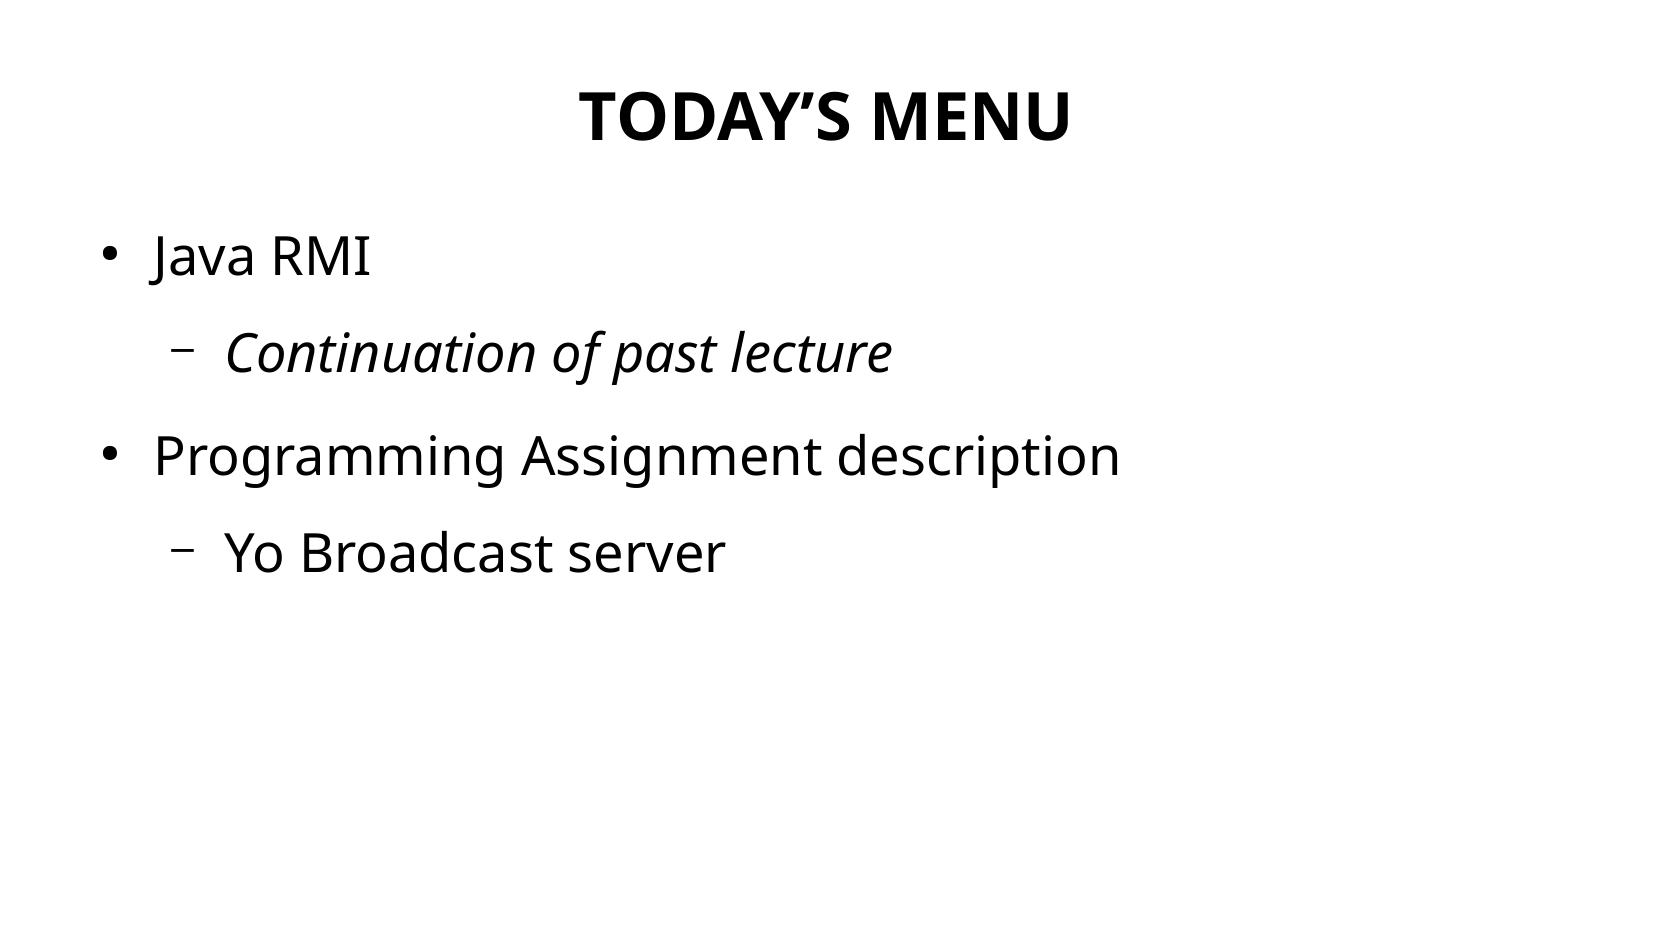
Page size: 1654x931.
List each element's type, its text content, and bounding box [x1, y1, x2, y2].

title TODAY’S MENU [82, 36, 1571, 193]
list Java RMI Continuation of past lecture Programming Assignment description Yo Broadcast server [82, 217, 1571, 757]
